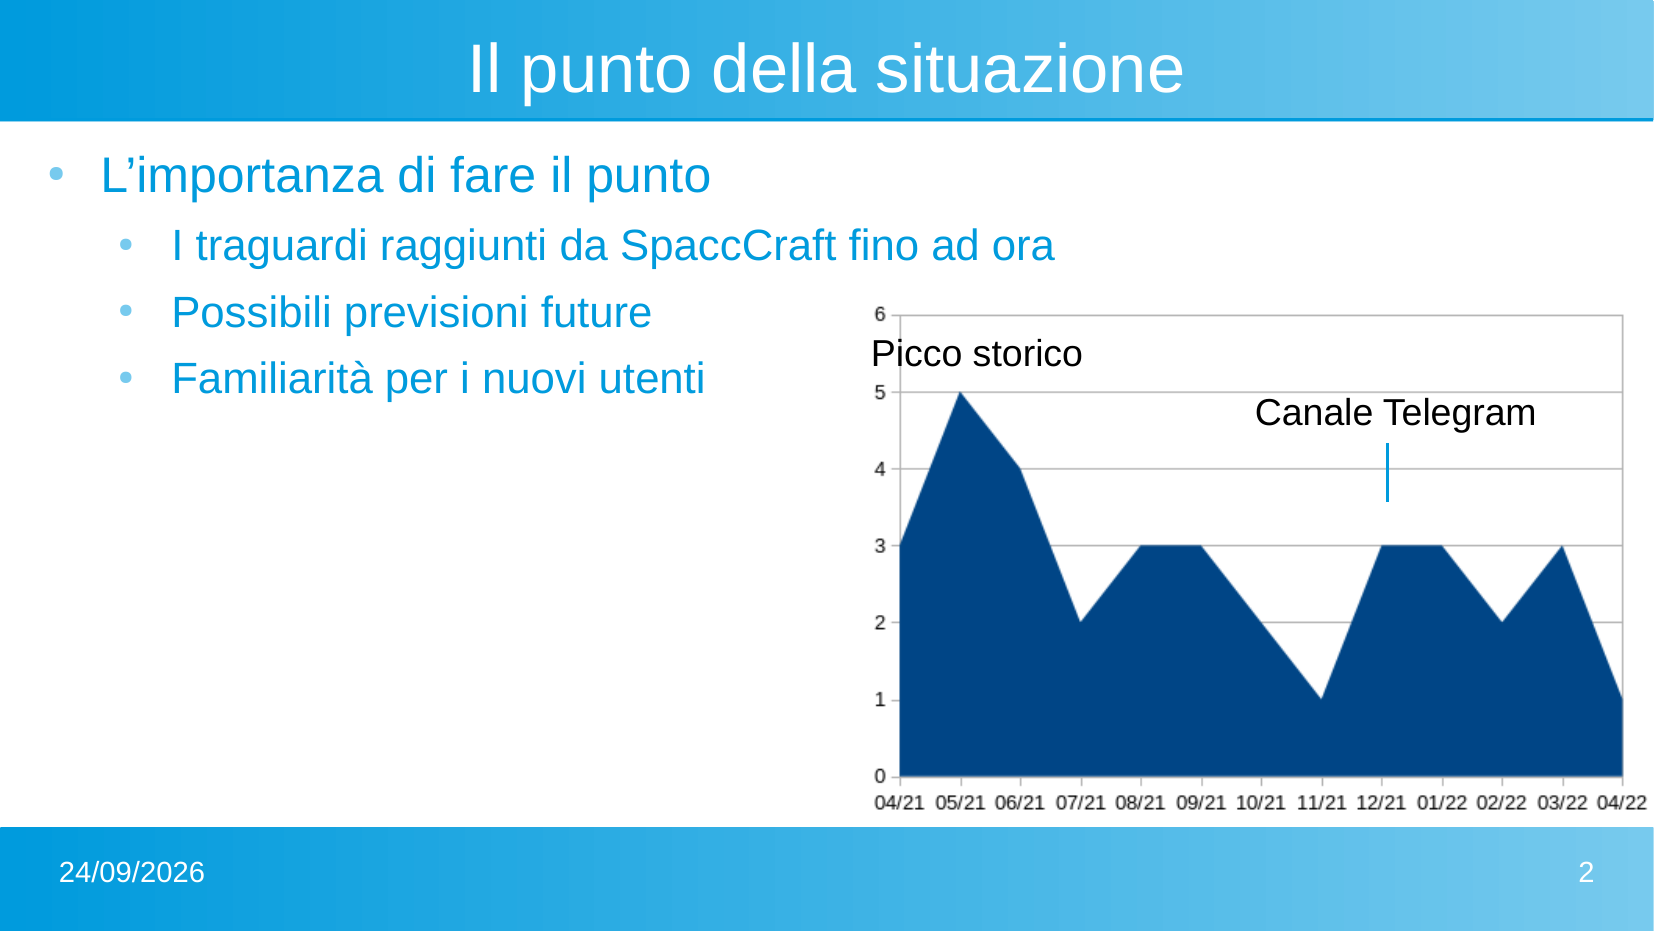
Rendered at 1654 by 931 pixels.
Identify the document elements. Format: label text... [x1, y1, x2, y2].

picture [856, 294, 1654, 827]
title Il punto della situazione [59, 29, 1595, 108]
text_box Picco storico [856, 324, 1182, 382]
text_box Canale Telegram [1240, 383, 1565, 483]
list L’importanza di fare il punto I traguardi raggiunti da SpaccCraft fino ad ora Possibili previsioni future Familiarità per i nuovi utenti [29, 147, 1565, 739]
